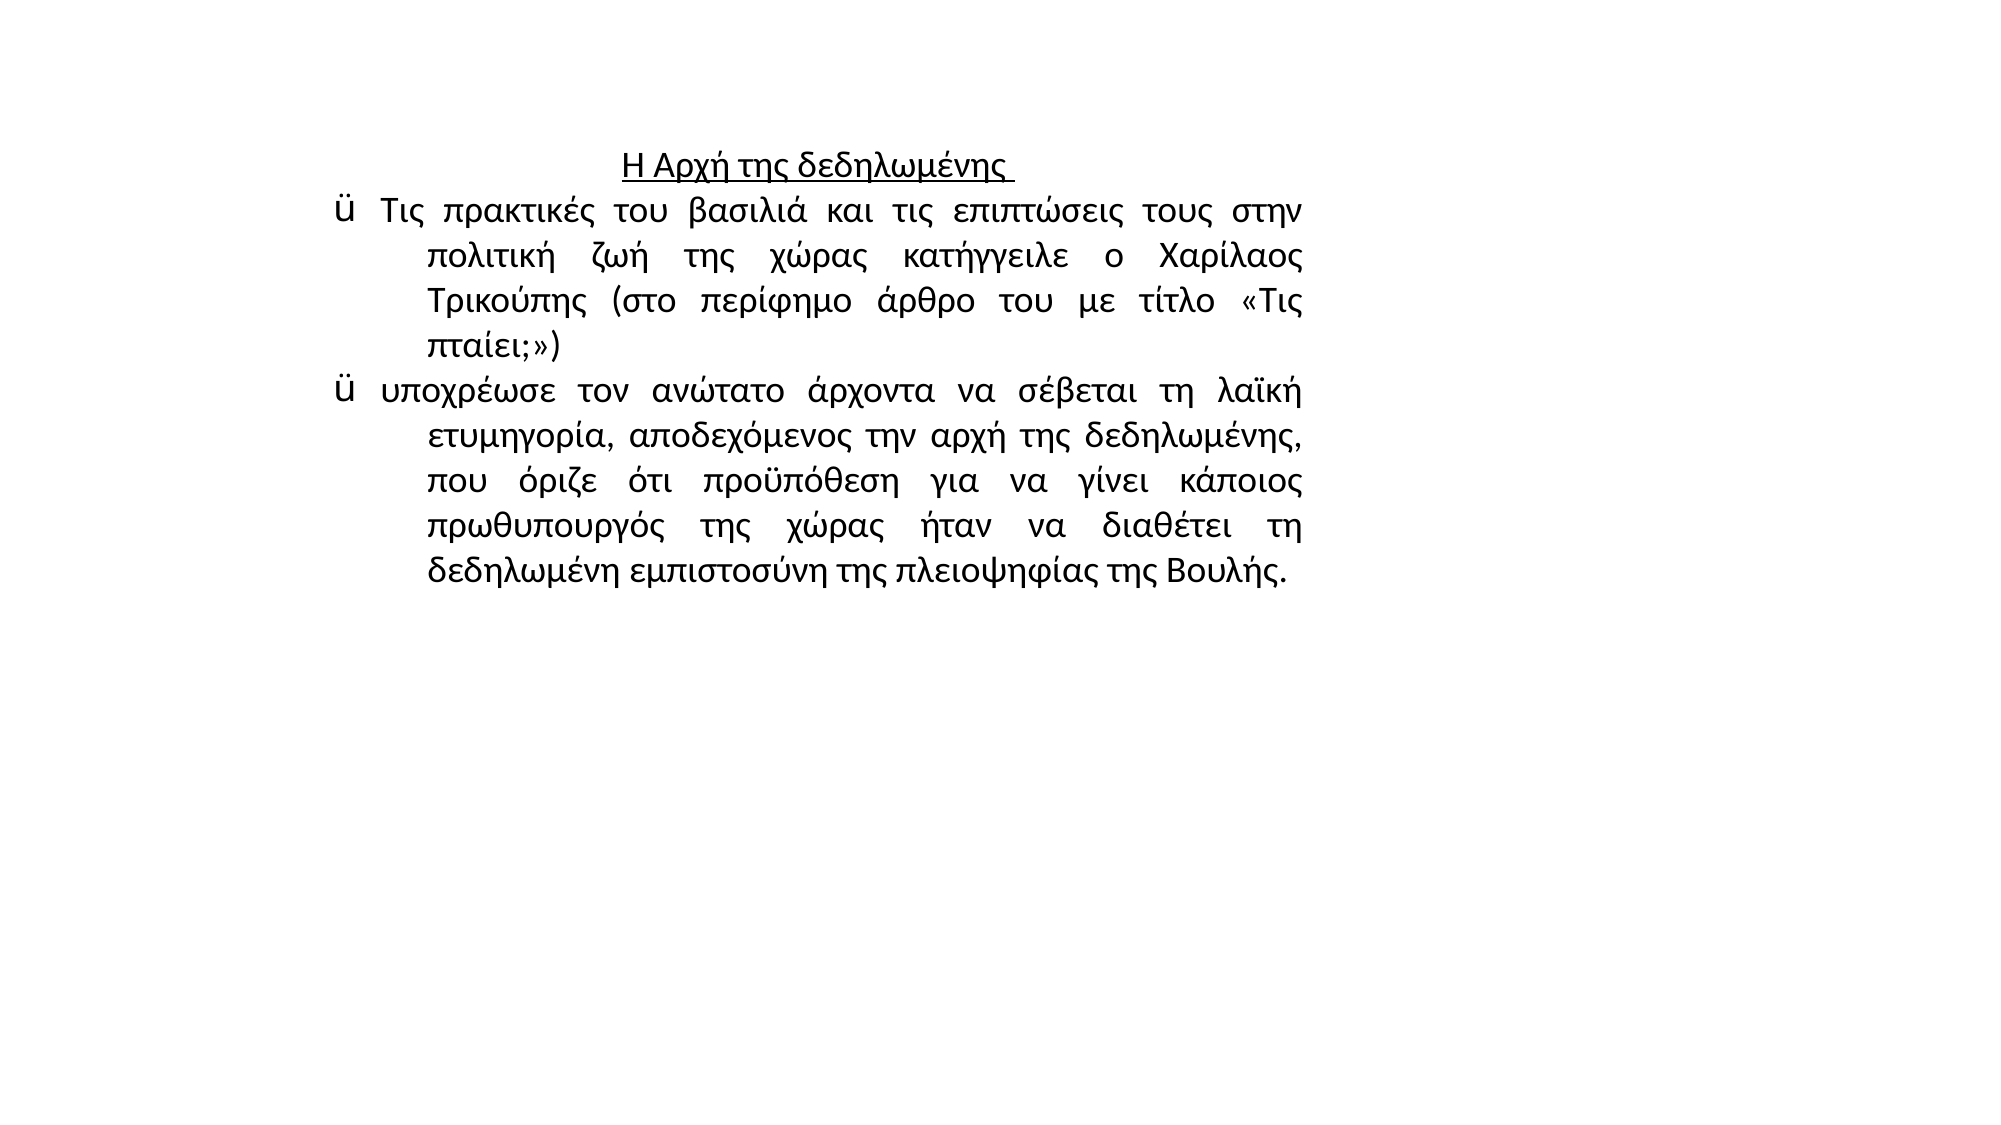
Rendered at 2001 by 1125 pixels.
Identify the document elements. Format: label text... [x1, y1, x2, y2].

text_box Η Αρχή της δεδηλωμένης Τις πρακτικές του βασιλιά και τις επιπτώσεις τους στην πολιτική ζωή της χώρας κατήγγειλε ο Χαρίλαος Τρικούπης (στο περίφημο άρθρο του με τίτλο «Τις πταίει;») υποχρέωσε τον ανώτατο άρχοντα να σέβεται τη λαϊκή ετυμηγορία, αποδεχόμενος την αρχή της δεδηλωμένης, που όριζε ότι προϋπόθεση για να γίνει κάποιος πρωθυπουργός της χώρας ήταν να διαθέτει τη δεδηλωμένη εμπιστοσύνη της πλειοψηφίας της Βουλής. [318, 132, 1319, 602]
